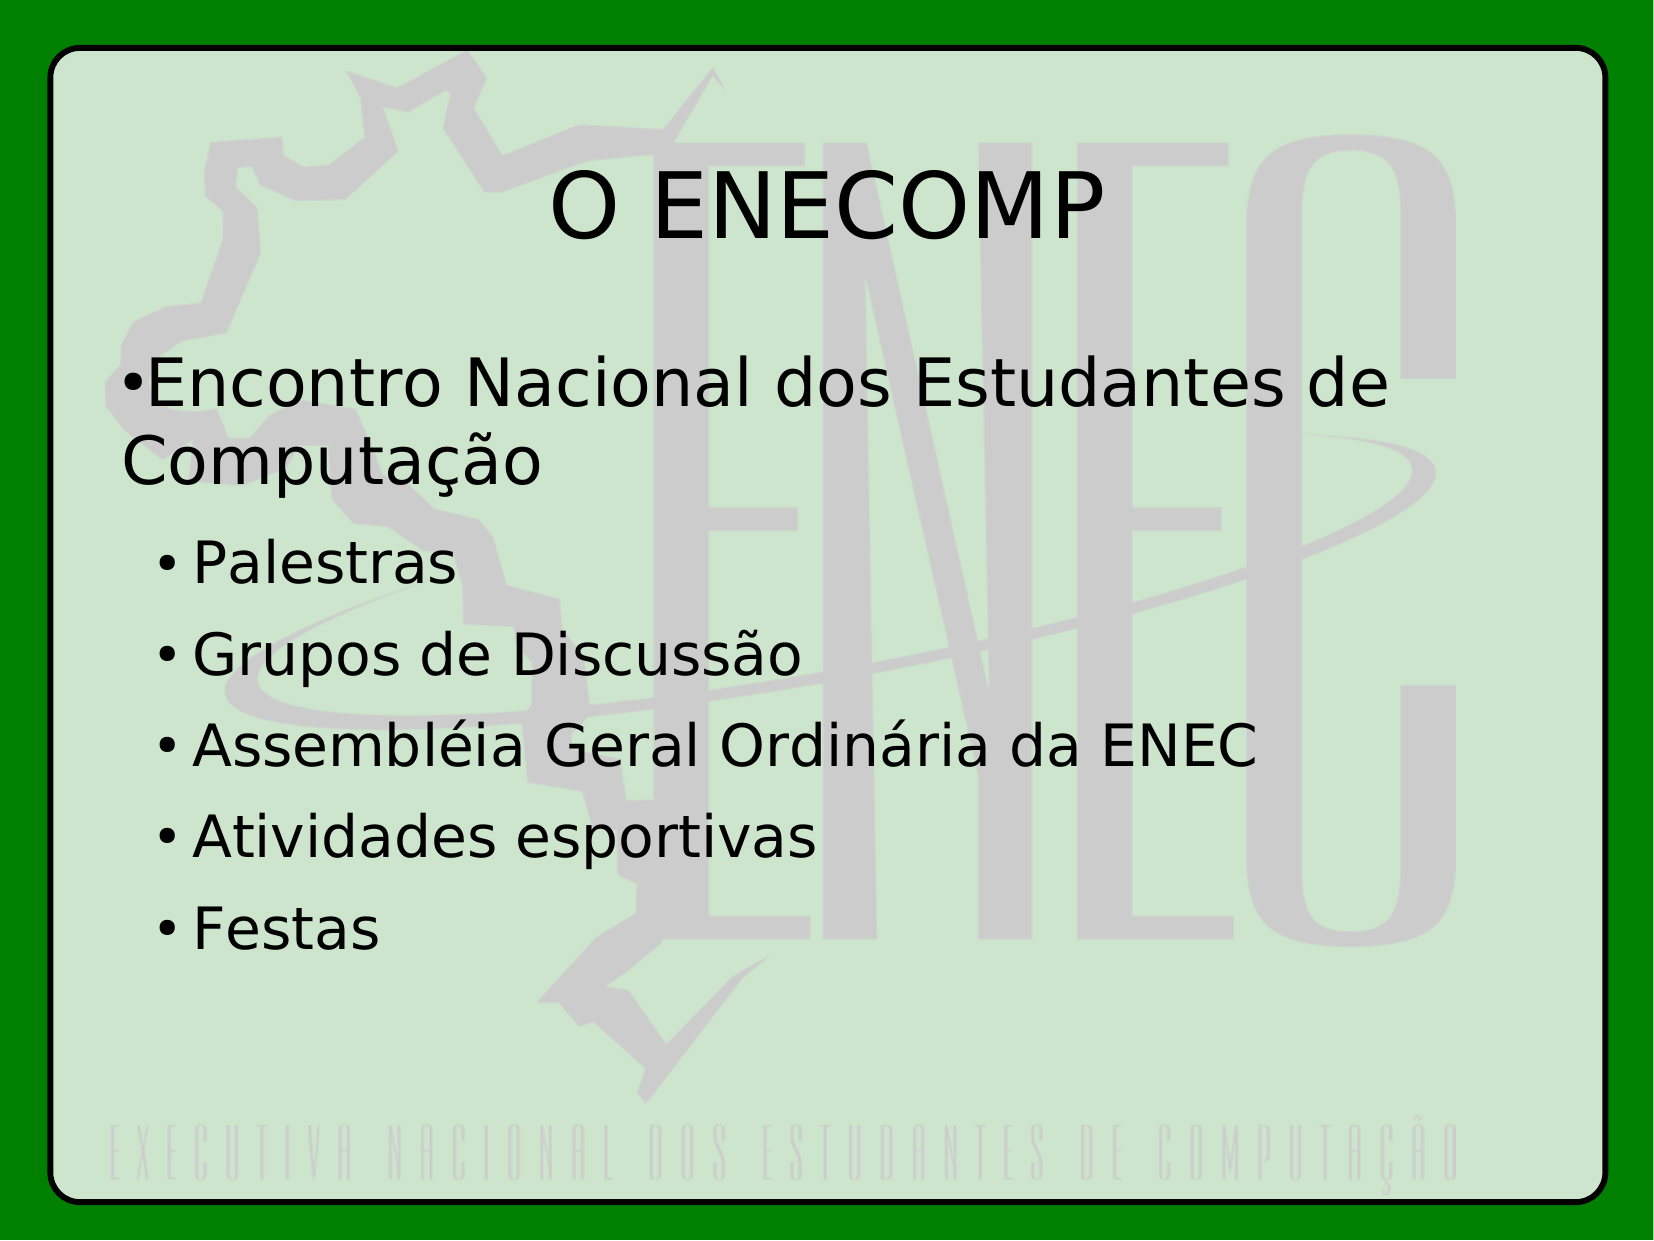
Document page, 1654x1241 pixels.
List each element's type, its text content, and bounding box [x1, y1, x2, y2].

list Encontro Nacional dos Estudantes de Computação Palestras Grupos de Discussão Assembléia Geral Ordinária da ENEC Atividades esportivas Festas [121, 344, 1534, 1127]
title O ENECOMP [121, 102, 1534, 311]
